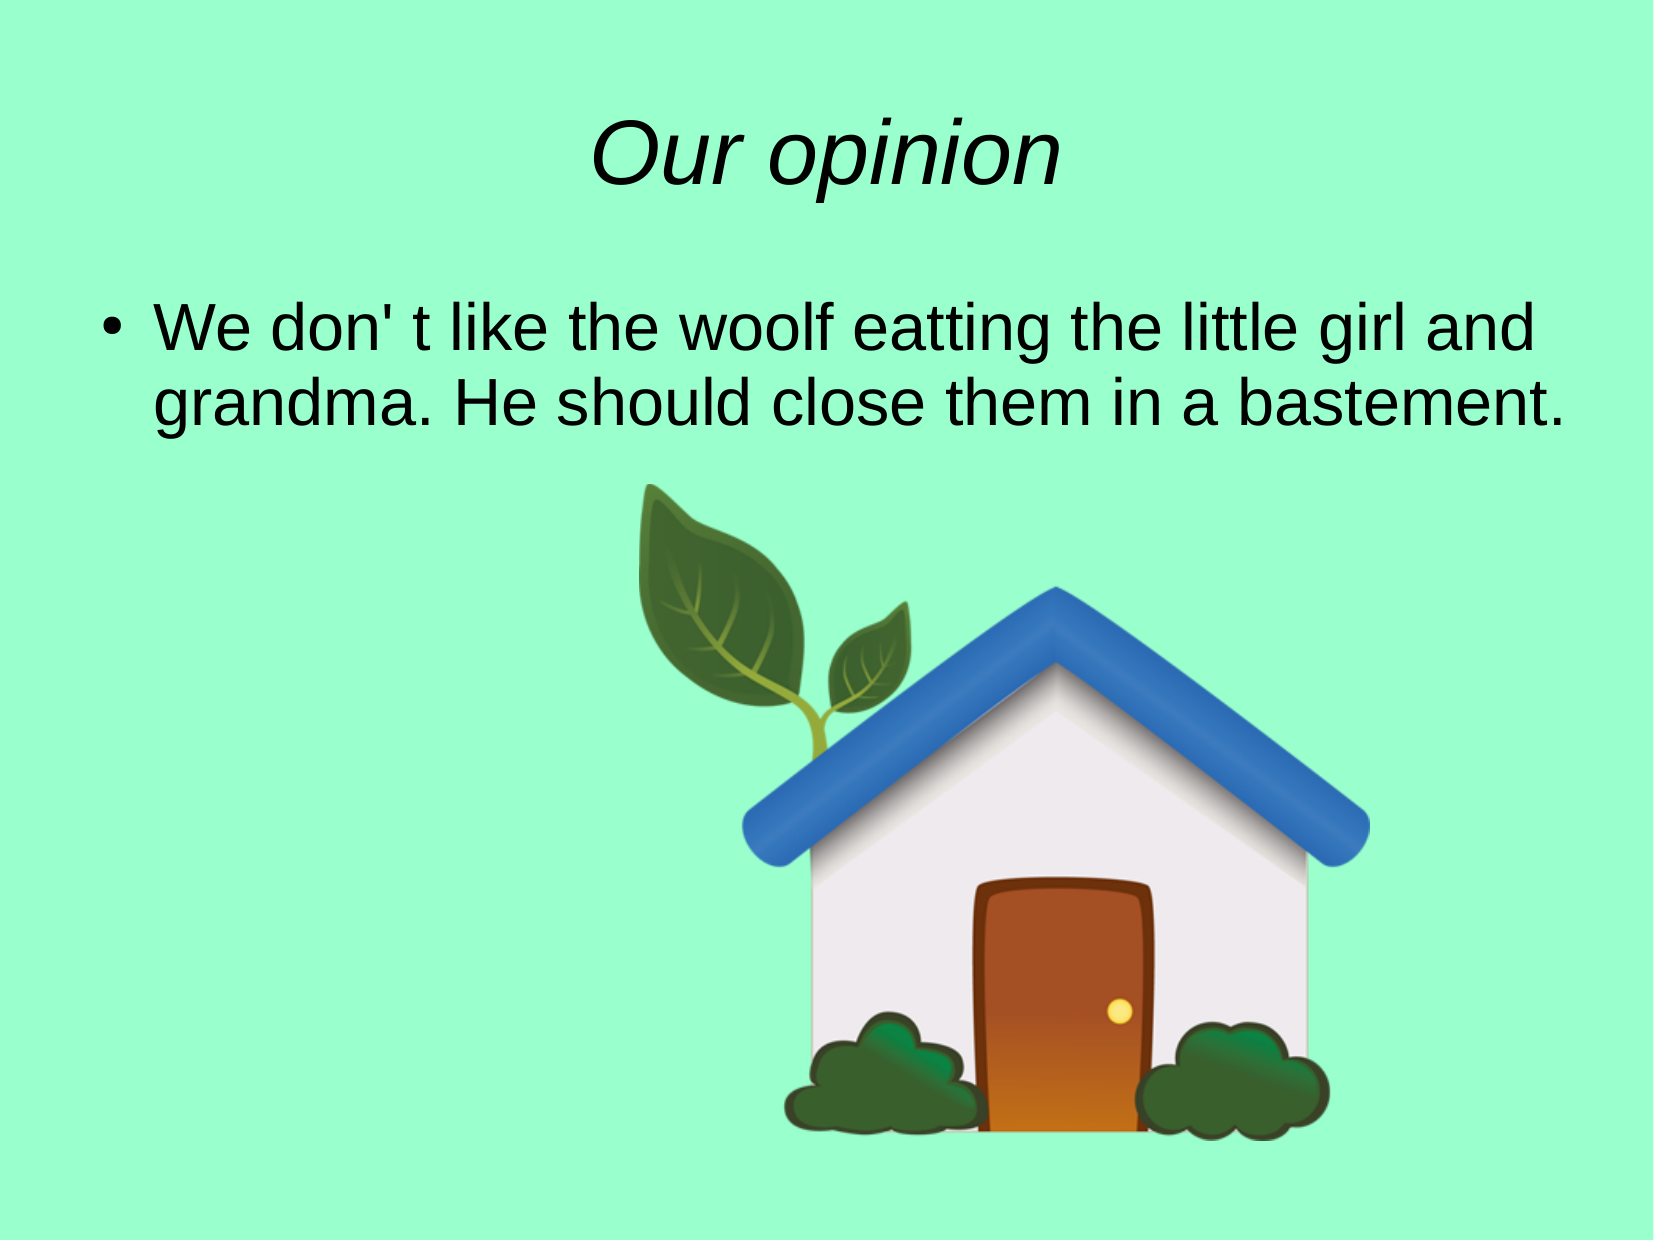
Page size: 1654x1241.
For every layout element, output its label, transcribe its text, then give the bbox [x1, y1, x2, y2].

picture [639, 484, 1370, 1141]
list We don' t like the woolf eatting the little girl and grandma. He should close them in a bastement. [82, 290, 1571, 1010]
title Our opinion [82, 49, 1571, 257]
